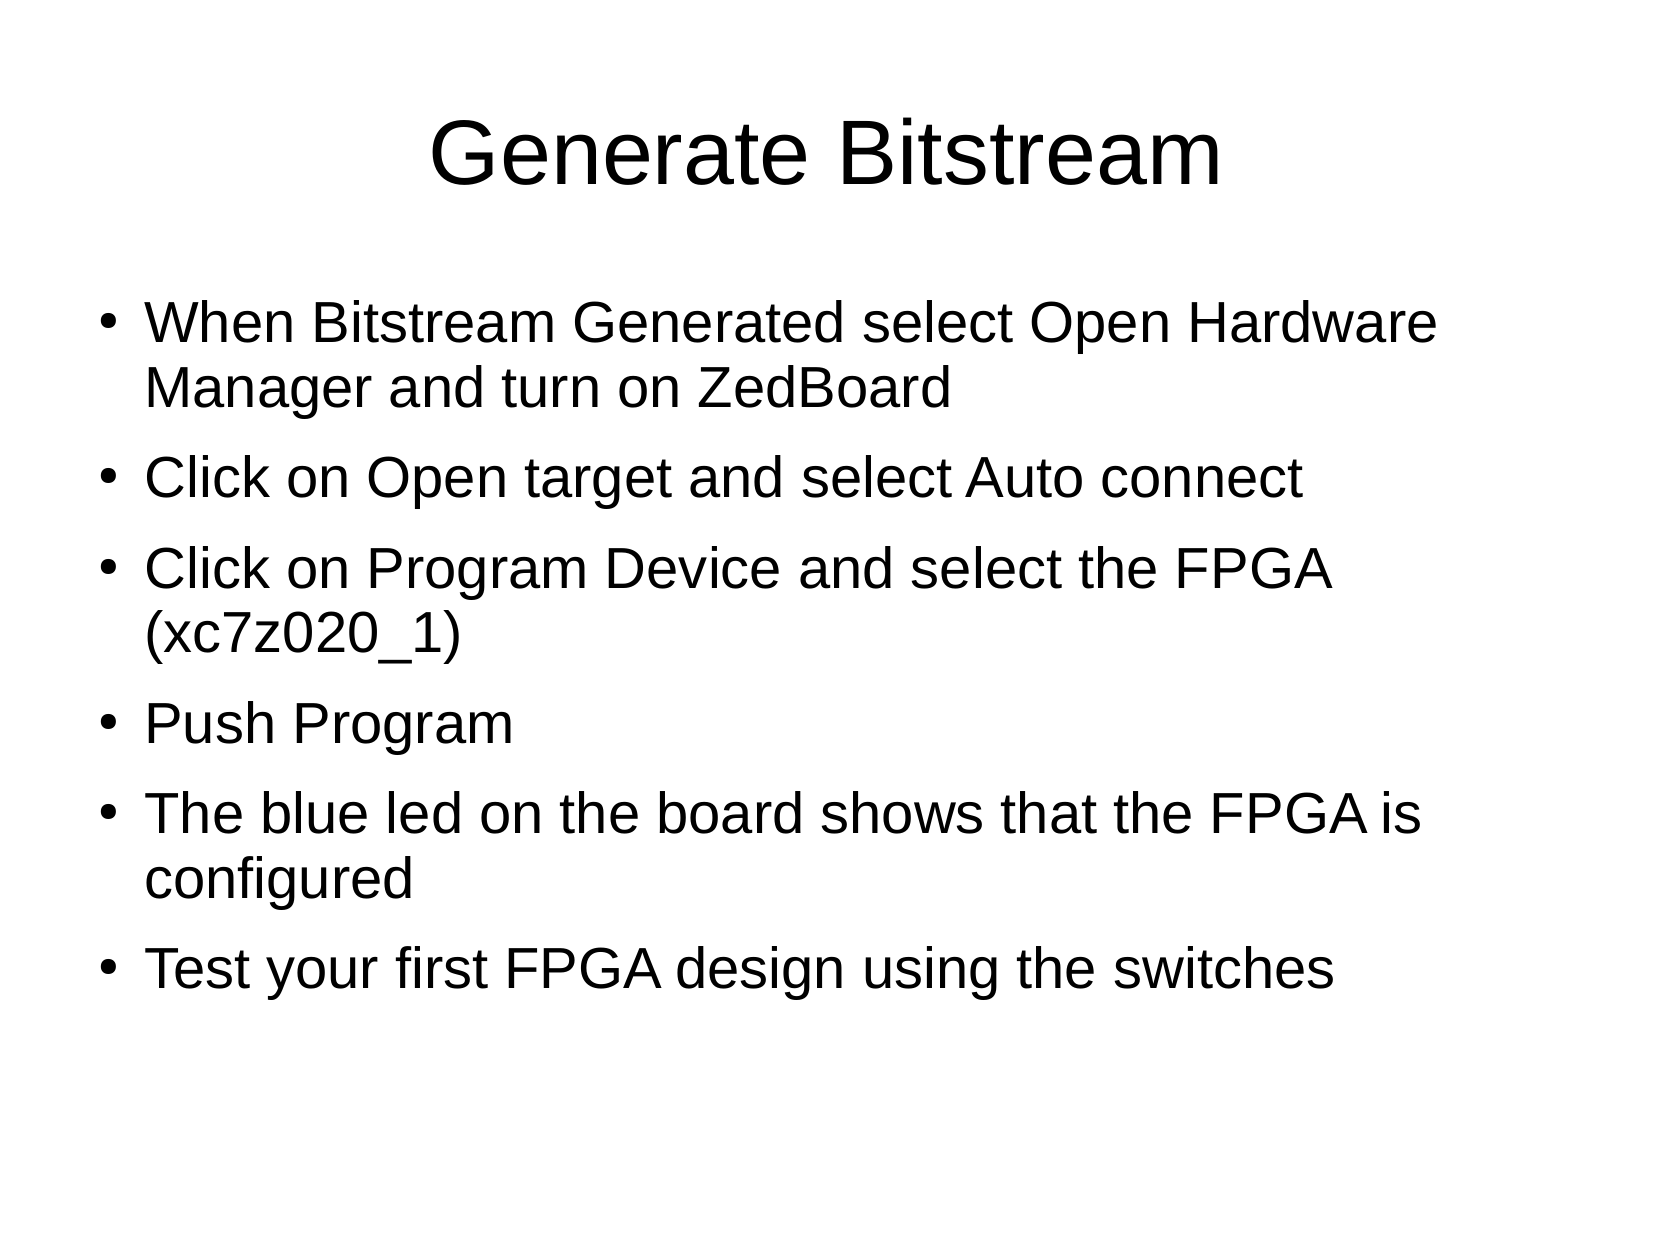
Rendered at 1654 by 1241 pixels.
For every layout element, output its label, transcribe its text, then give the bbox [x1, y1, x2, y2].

title Generate Bitstream [82, 49, 1571, 257]
list When Bitstream Generated select Open Hardware Manager and turn on ZedBoard Click on Open target and select Auto connect Click on Program Device and select the FPGA (xc7z020_1) Push Program The blue led on the board shows that the FPGA is configured Test your first FPGA design using the switches [82, 290, 1571, 1010]
